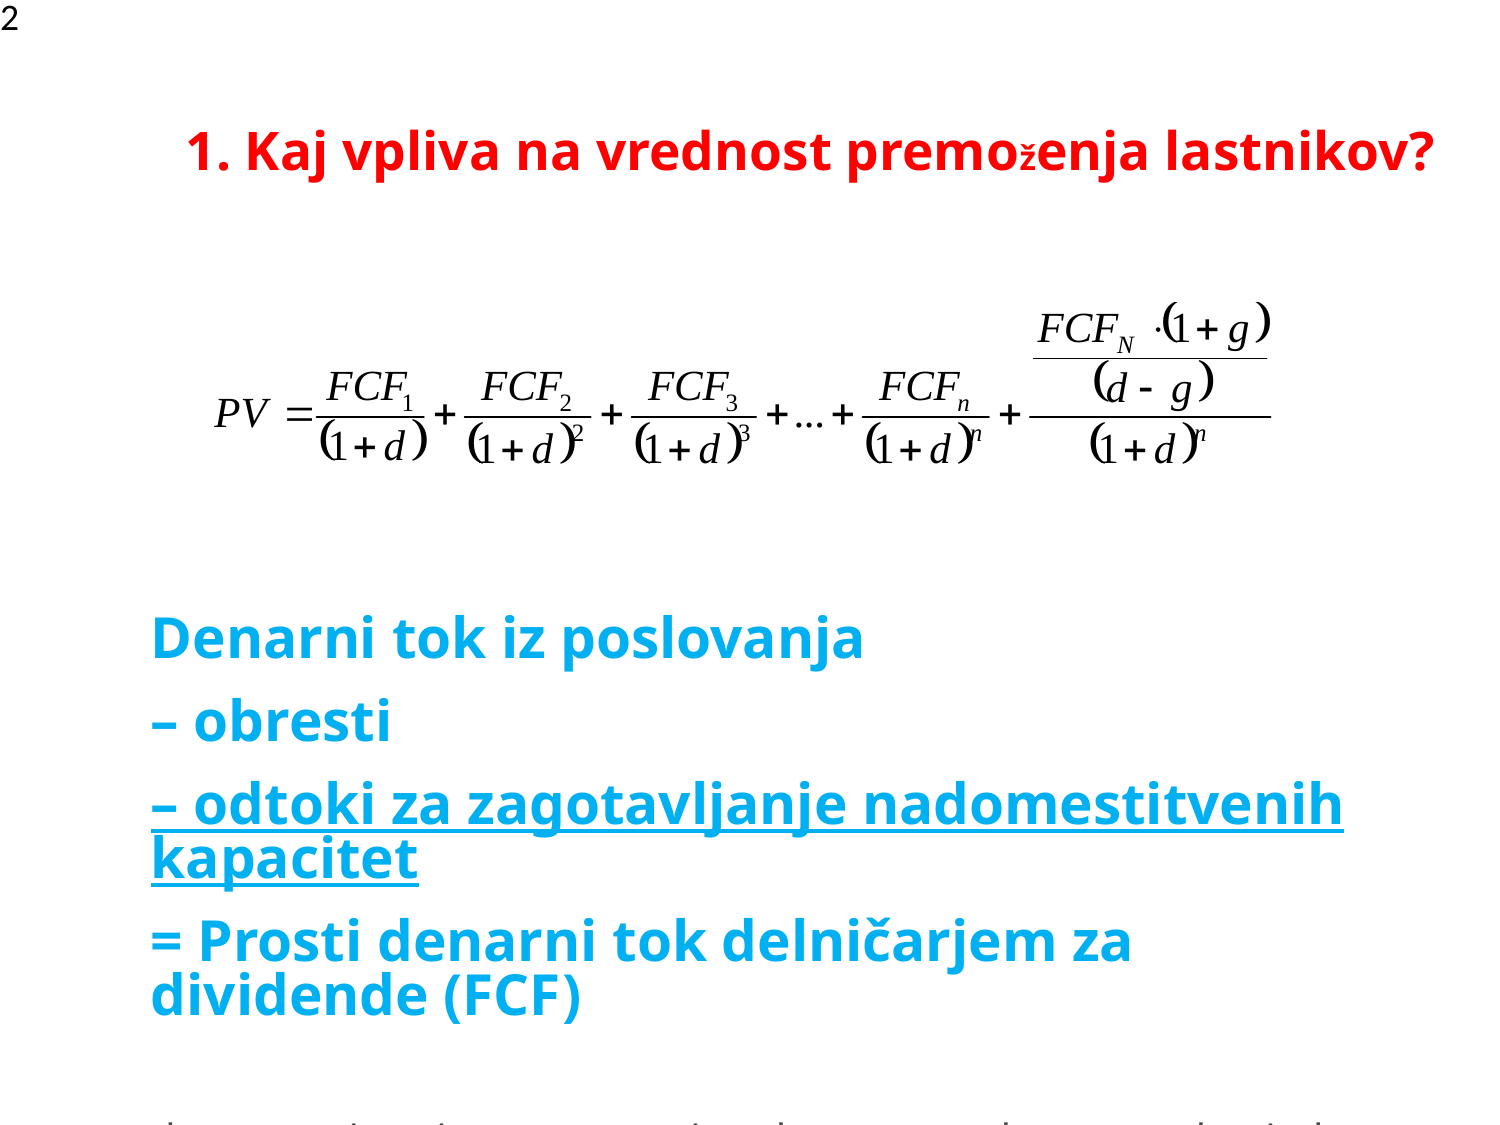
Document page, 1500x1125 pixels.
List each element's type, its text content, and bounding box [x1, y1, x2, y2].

list Denarni tok iz poslovanja – obresti – odtoki za zagotavljanje nadomestitvenih kapacitet = Prosti denarni tok delničarjem za dividende (FCF) d… tveganju primerna stopnja zahtevanega donosa na kapital g …vzdržna stopnja rasti [135, 408, 1412, 1125]
title 1. Kaj vpliva na vrednost premoženja lastnikov? [123, 90, 1486, 209]
chart [206, 302, 1281, 481]
